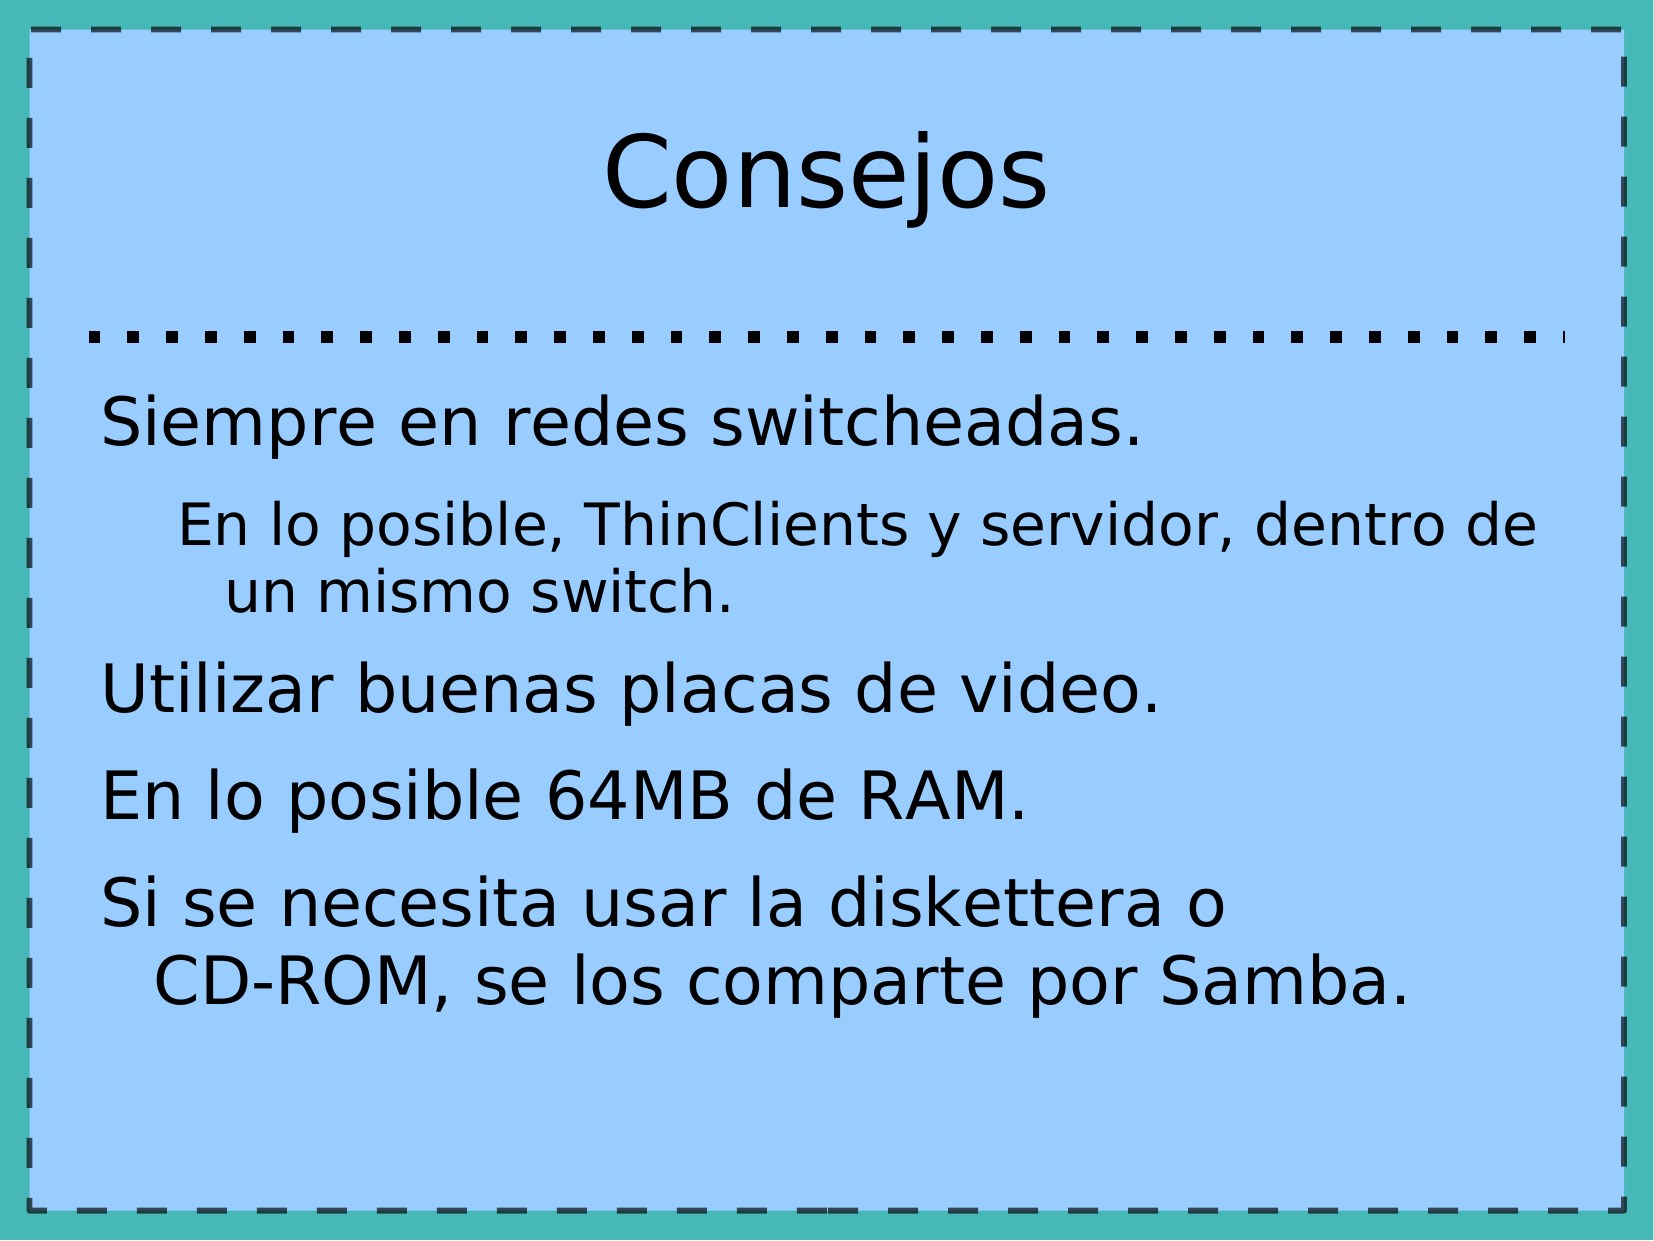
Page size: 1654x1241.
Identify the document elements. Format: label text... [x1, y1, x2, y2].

list Siempre en redes switcheadas. En lo posible, ThinClients y servidor, dentro de un mismo switch. Utilizar buenas placas de video. En lo posible 64MB de RAM. Si se necesita usar la diskettera o CD-ROM, se los comparte por Samba. [82, 383, 1571, 1094]
title Consejos [82, 56, 1571, 288]
